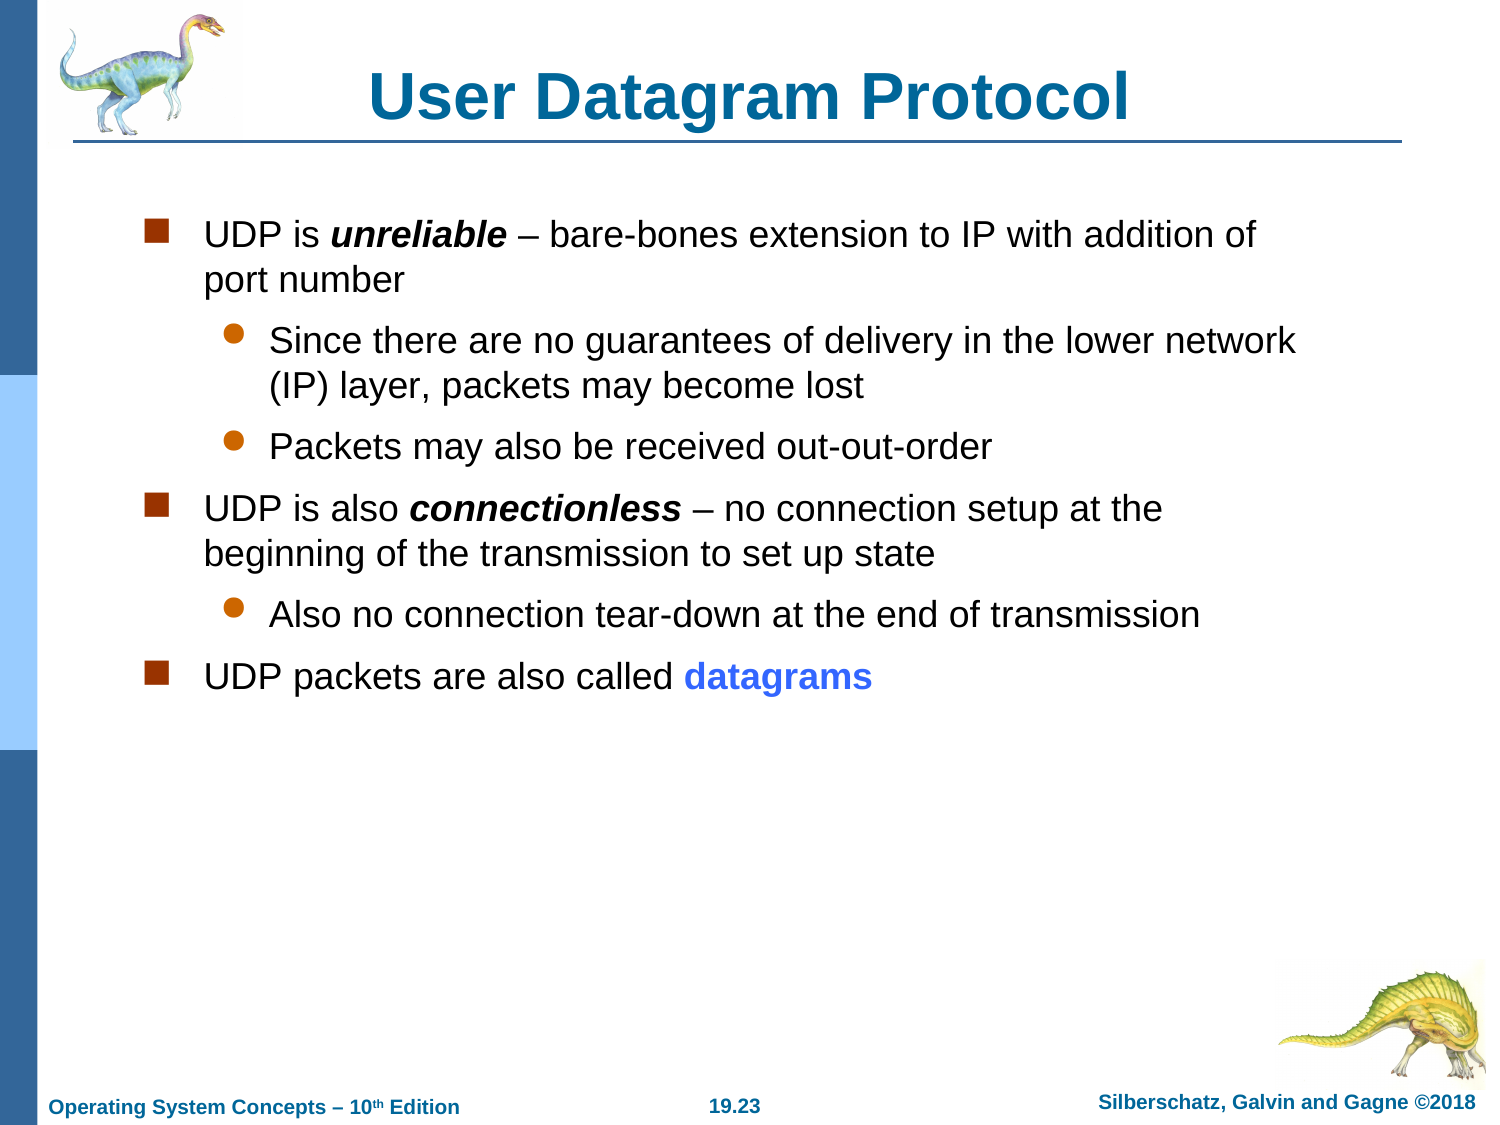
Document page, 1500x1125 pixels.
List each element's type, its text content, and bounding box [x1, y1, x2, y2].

picture [46, 0, 243, 149]
title User Datagram Protocol [75, 45, 1426, 141]
list UDP is unreliable – bare-bones extension to IP with addition of port number Since there are no guarantees of delivery in the lower network (IP) layer, packets may become lost Packets may also be received out-out-order UDP is also connectionless – no connection setup at the beginning of the transmission to set up state Also no connection tear-down at the end of transmission UDP packets are also called datagrams [132, 202, 1343, 946]
picture [1275, 959, 1486, 1090]
picture [1415, 1094, 1423, 1099]
